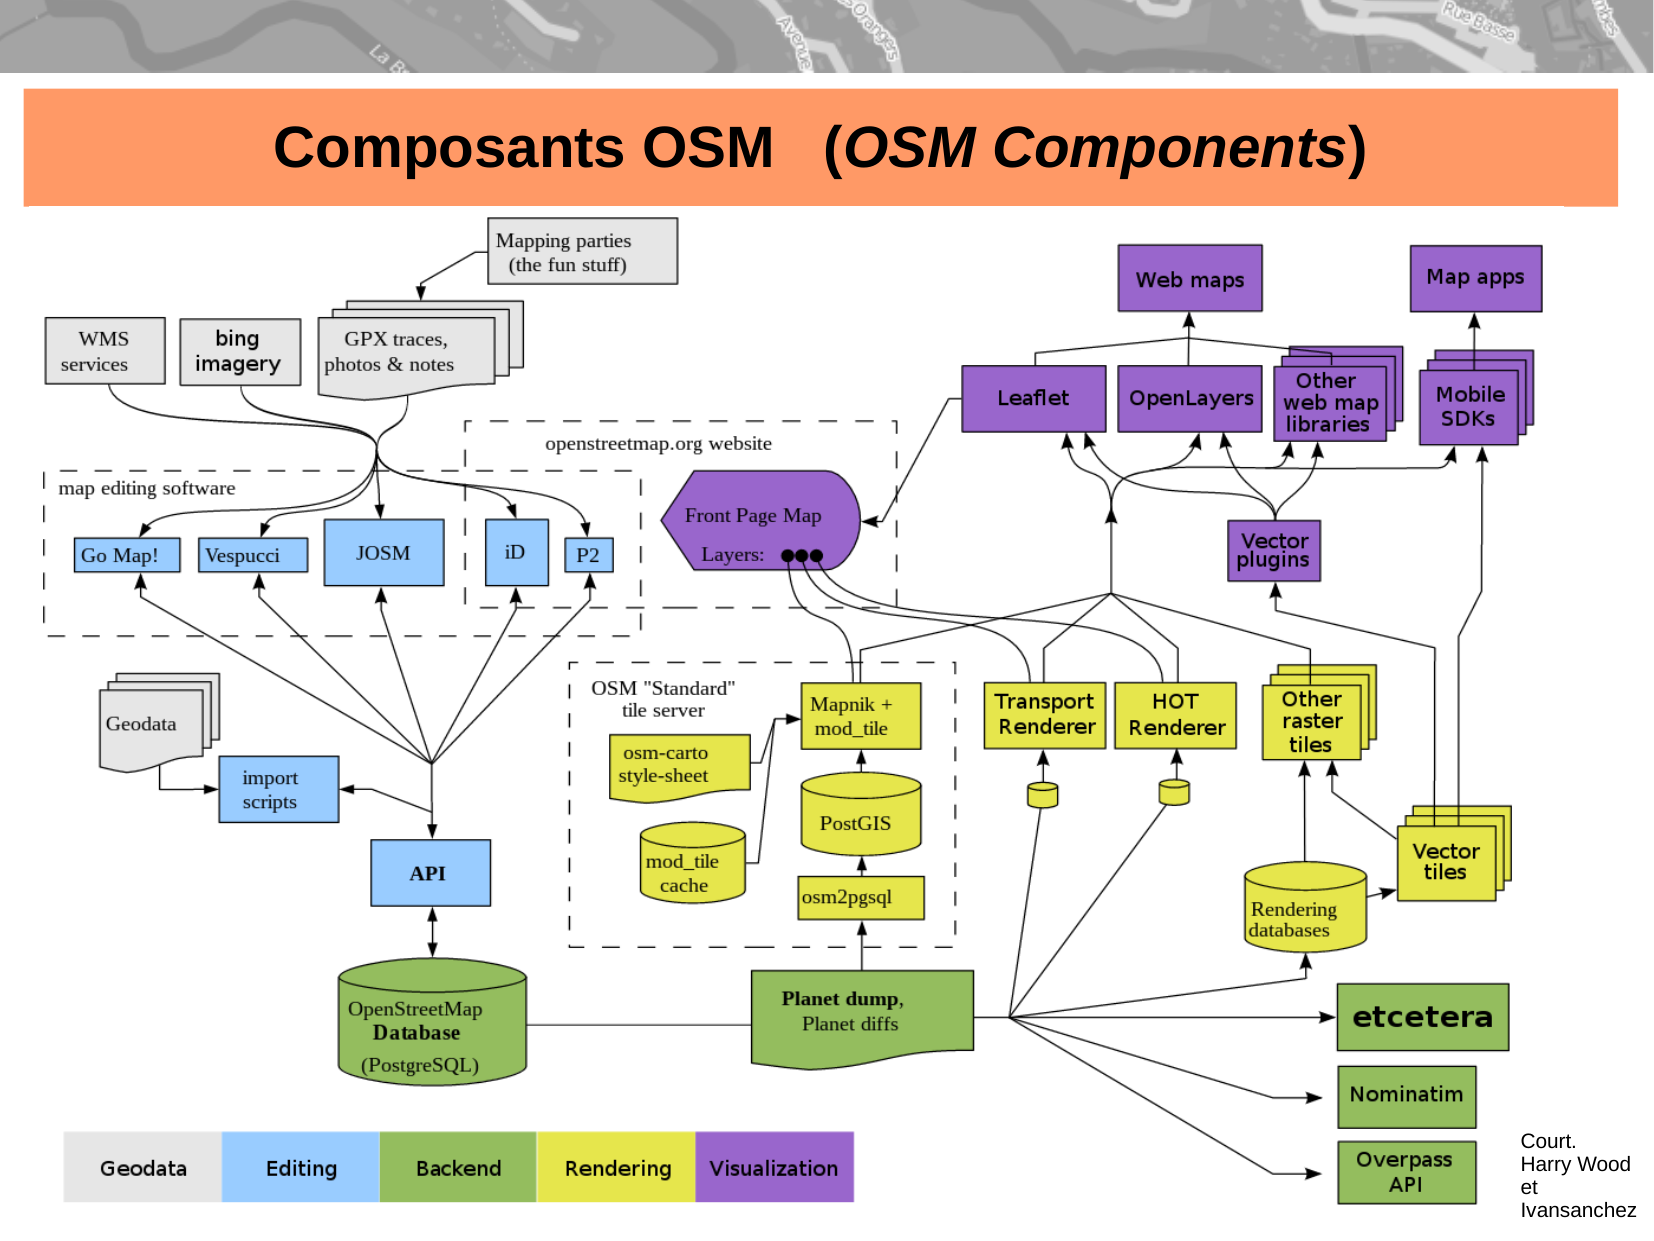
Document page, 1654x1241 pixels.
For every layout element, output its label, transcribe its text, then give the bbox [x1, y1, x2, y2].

table_header [1240, 12, 1653, 77]
text_box Composants OSM (OSM Components) [23, 88, 1619, 207]
picture [29, 206, 1564, 1224]
table_header [413, 12, 826, 77]
table_header [0, 12, 413, 77]
picture [0, 0, 1654, 73]
text_box Court. Harry Wood et Ivansanchez [1505, 1122, 1654, 1230]
table_header [826, 12, 1240, 77]
